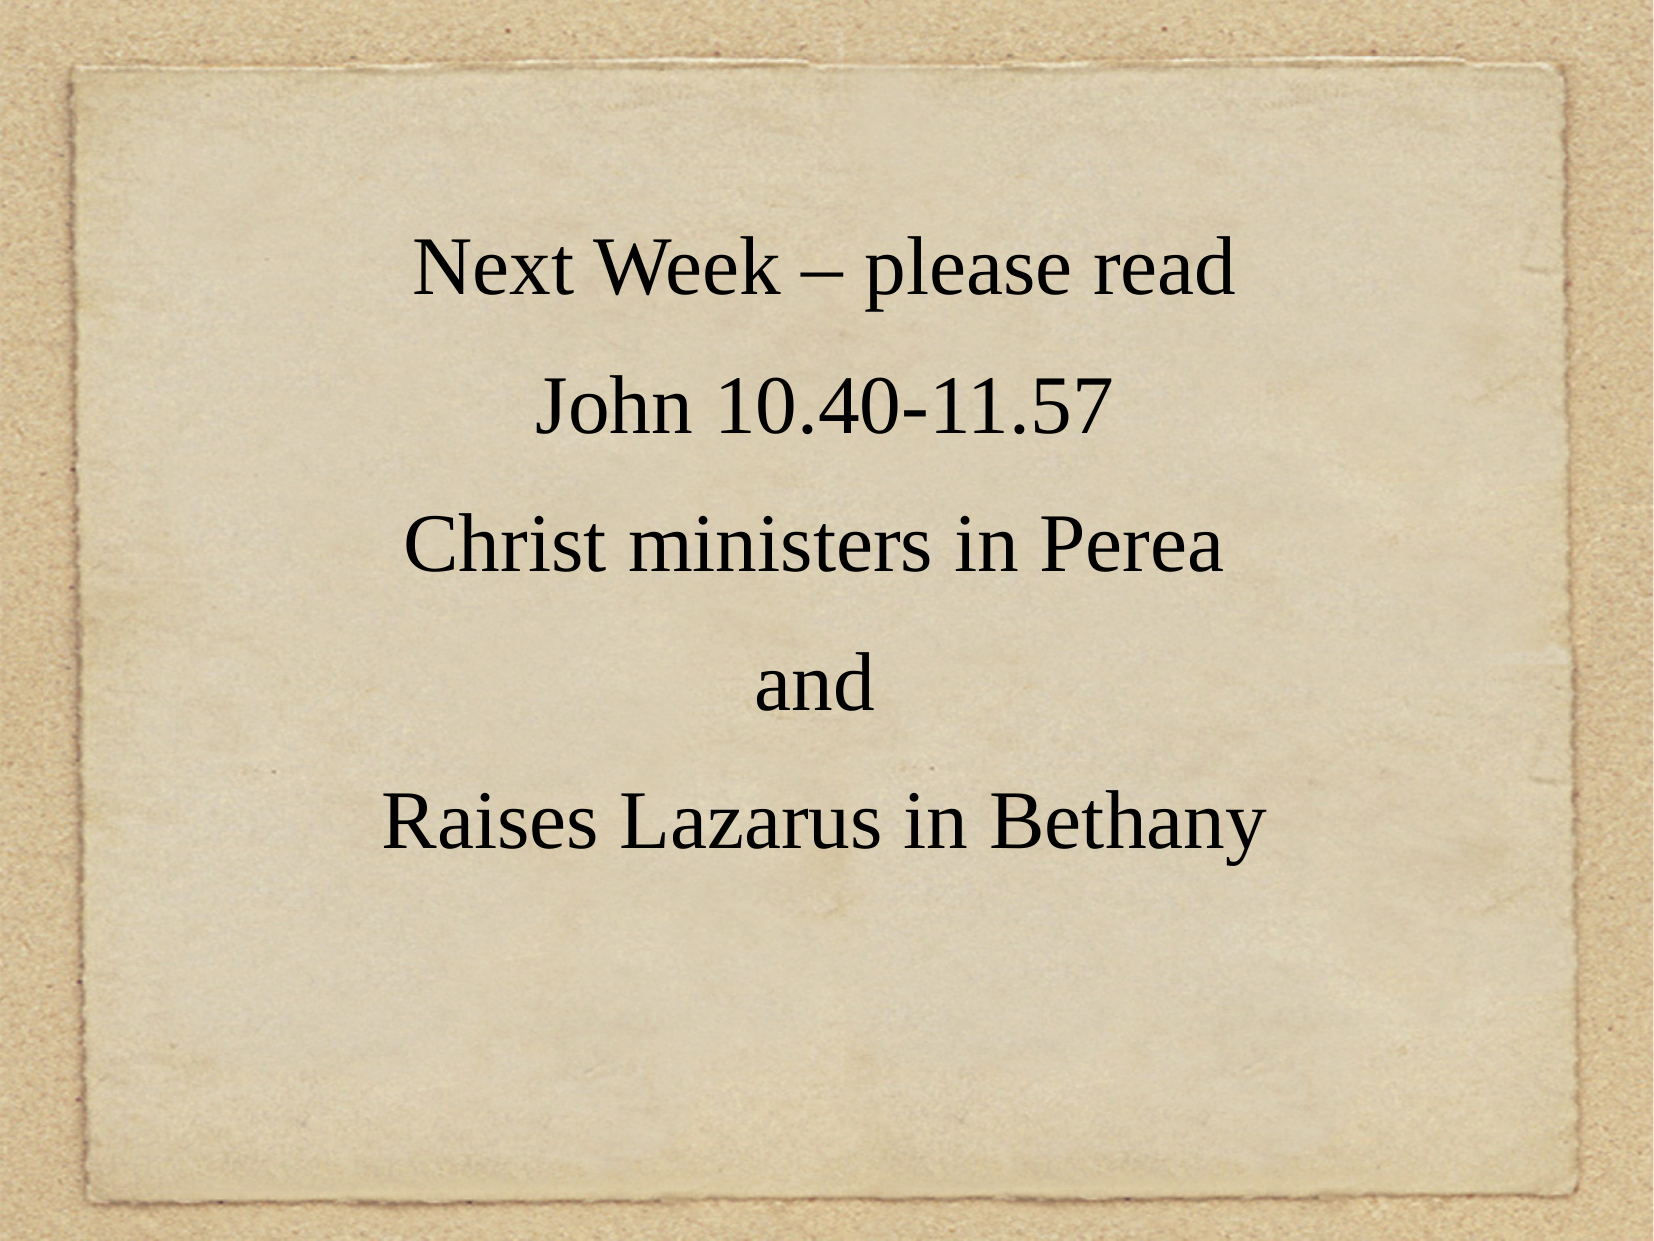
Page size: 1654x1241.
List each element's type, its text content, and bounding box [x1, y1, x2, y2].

picture [0, 0, 1654, 1241]
text_box Next Week – please read John 10.40-11.57 Christ ministers in Perea and Raises Lazarus in Bethany [75, 75, 1576, 1201]
